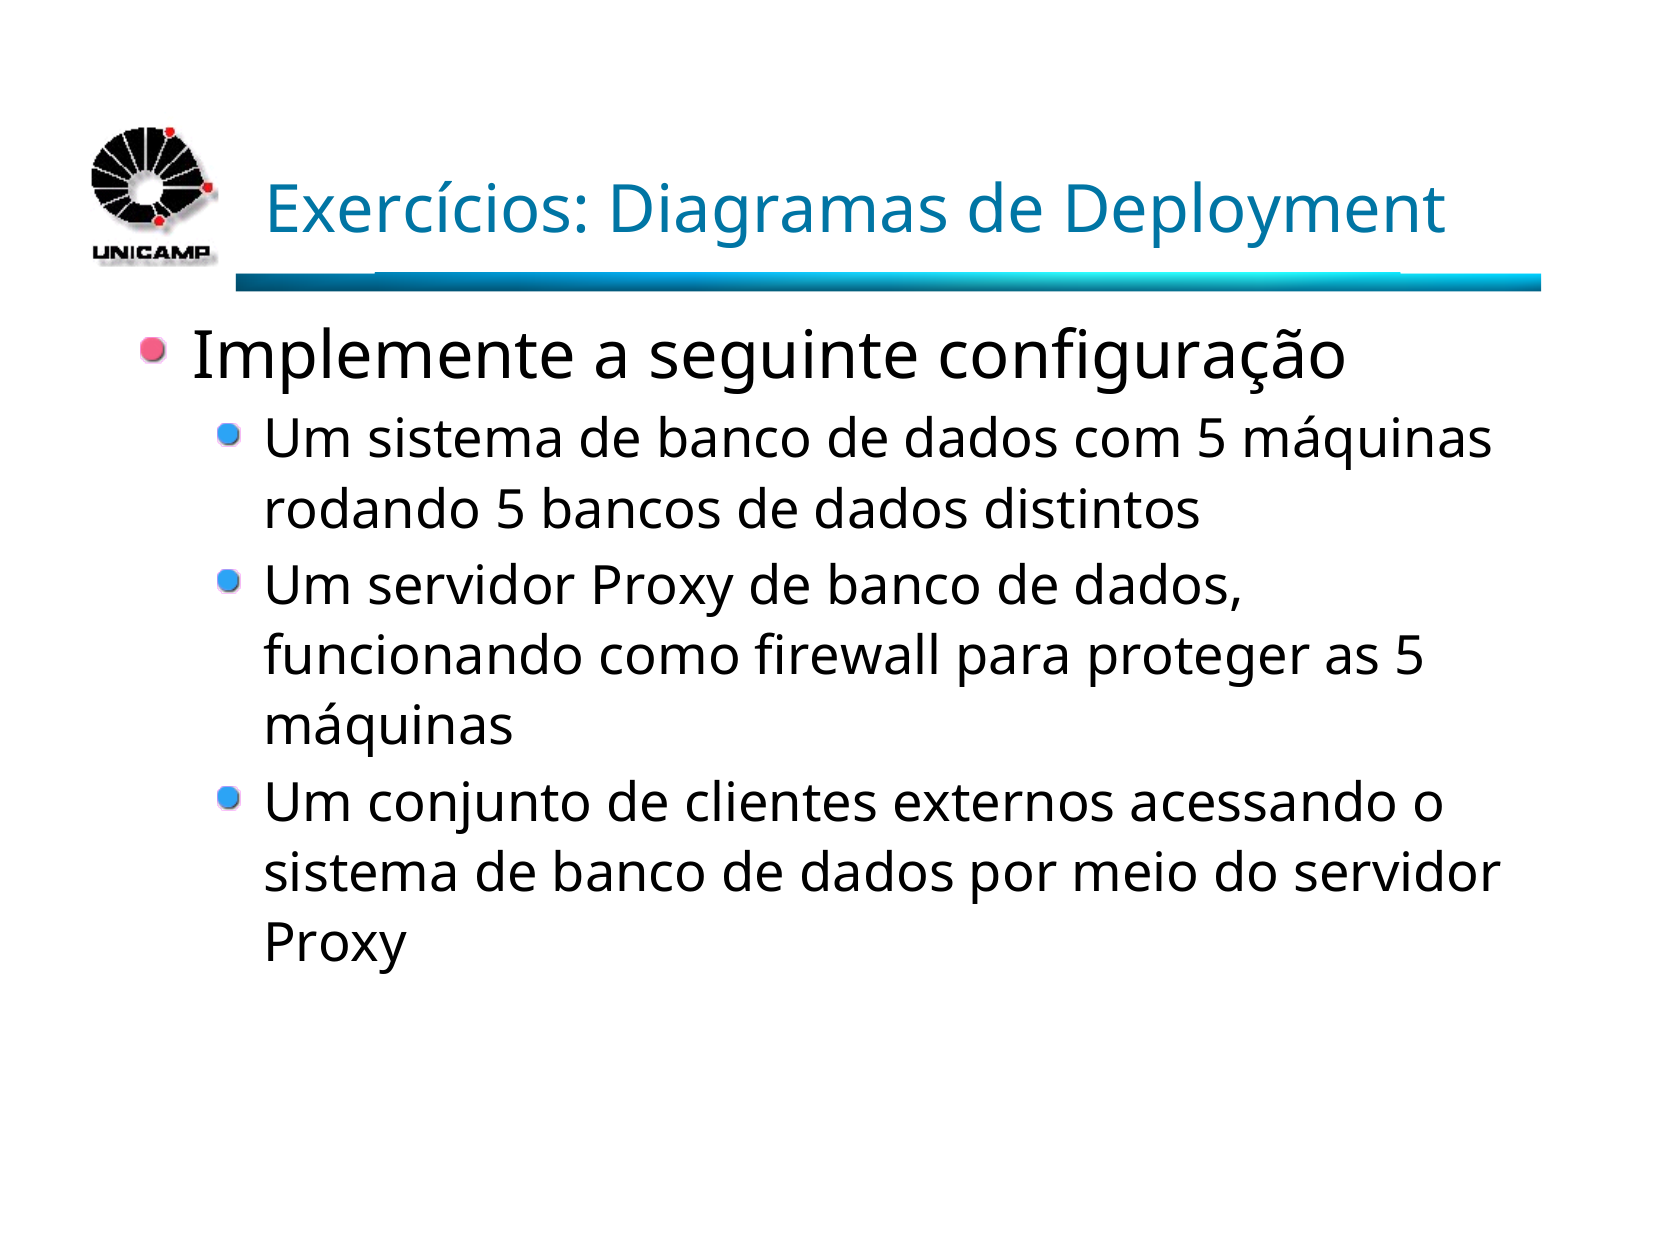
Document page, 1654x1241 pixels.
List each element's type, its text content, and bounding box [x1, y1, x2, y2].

picture [125, 272, 1654, 295]
list Implemente a seguinte configuração Um sistema de banco de dados com 5 máquinas rodando 5 bancos de dados distintos Um servidor Proxy de banco de dados, funcionando como firewall para proteger as 5 máquinas Um conjunto de clientes externos acessando o sistema de banco de dados por meio do servidor Proxy [121, 309, 1534, 1167]
title Exercícios: Diagramas de Deployment [264, 57, 1534, 250]
